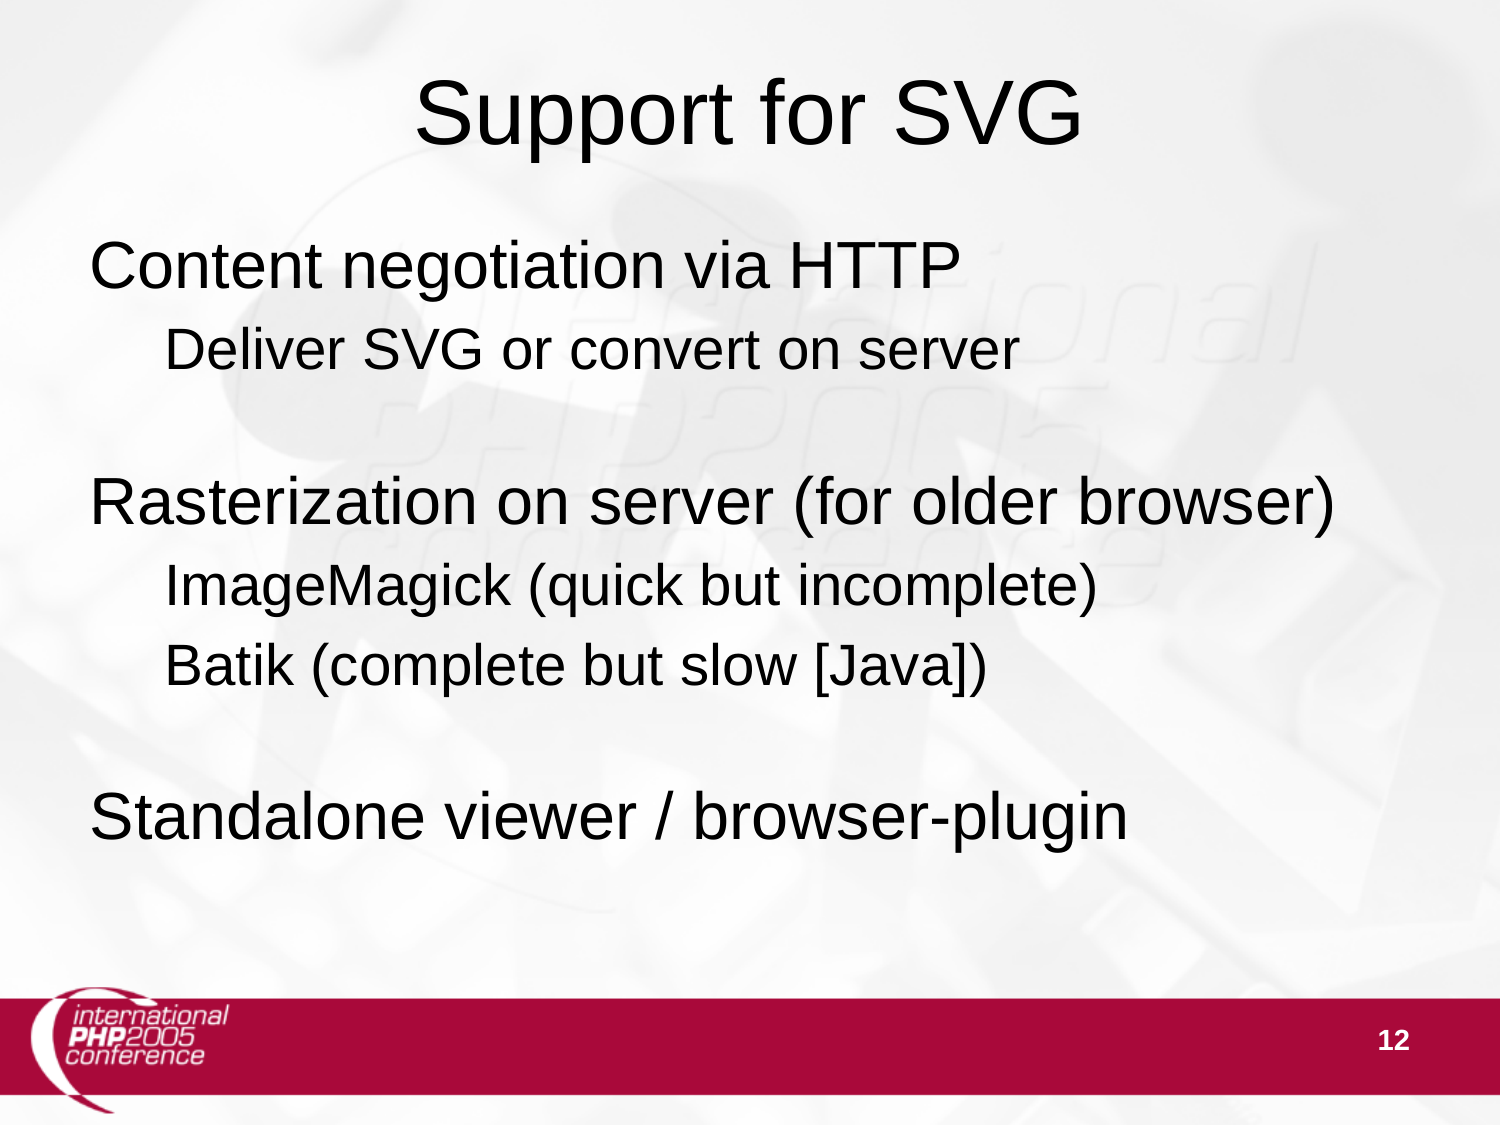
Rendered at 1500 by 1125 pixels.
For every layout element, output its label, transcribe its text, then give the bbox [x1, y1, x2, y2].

title Support for SVG [75, 18, 1426, 207]
picture [0, 0, 1500, 1125]
list Content negotiation via HTTP Deliver SVG or convert on server Rasterization on server (for older browser) ImageMagick (quick but incomplete) Batik (complete but slow [Java]) Standalone viewer / browser-plugin [75, 220, 1426, 977]
